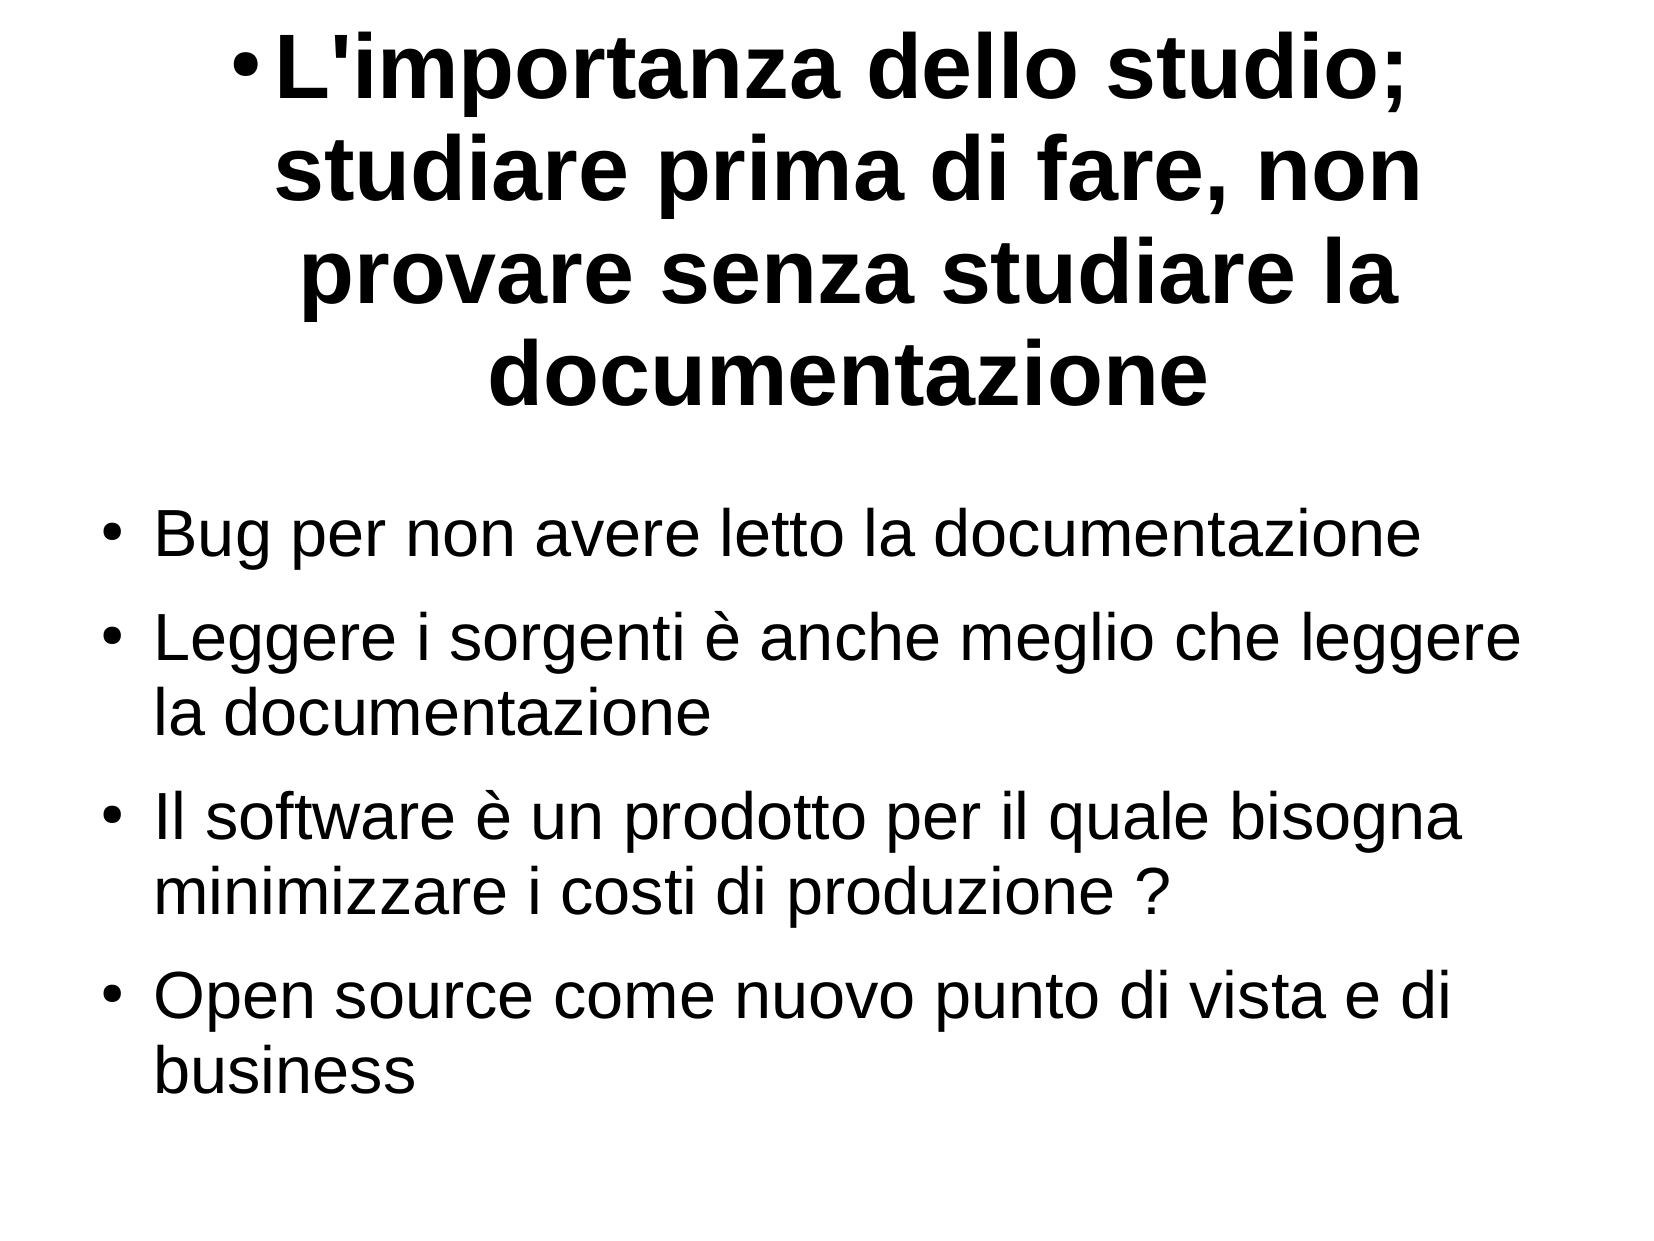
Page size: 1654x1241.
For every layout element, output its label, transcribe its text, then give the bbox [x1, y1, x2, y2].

title L'importanza dello studio; studiare prima di fare, non provare senza studiare la documentazione [82, 15, 1571, 426]
list Bug per non avere letto la documentazione Leggere i sorgenti è anche meglio che leggere la documentazione Il software è un prodotto per il quale bisogna minimizzare i costi di produzione ? Open source come nuovo punto di vista e di business [82, 496, 1571, 1209]
